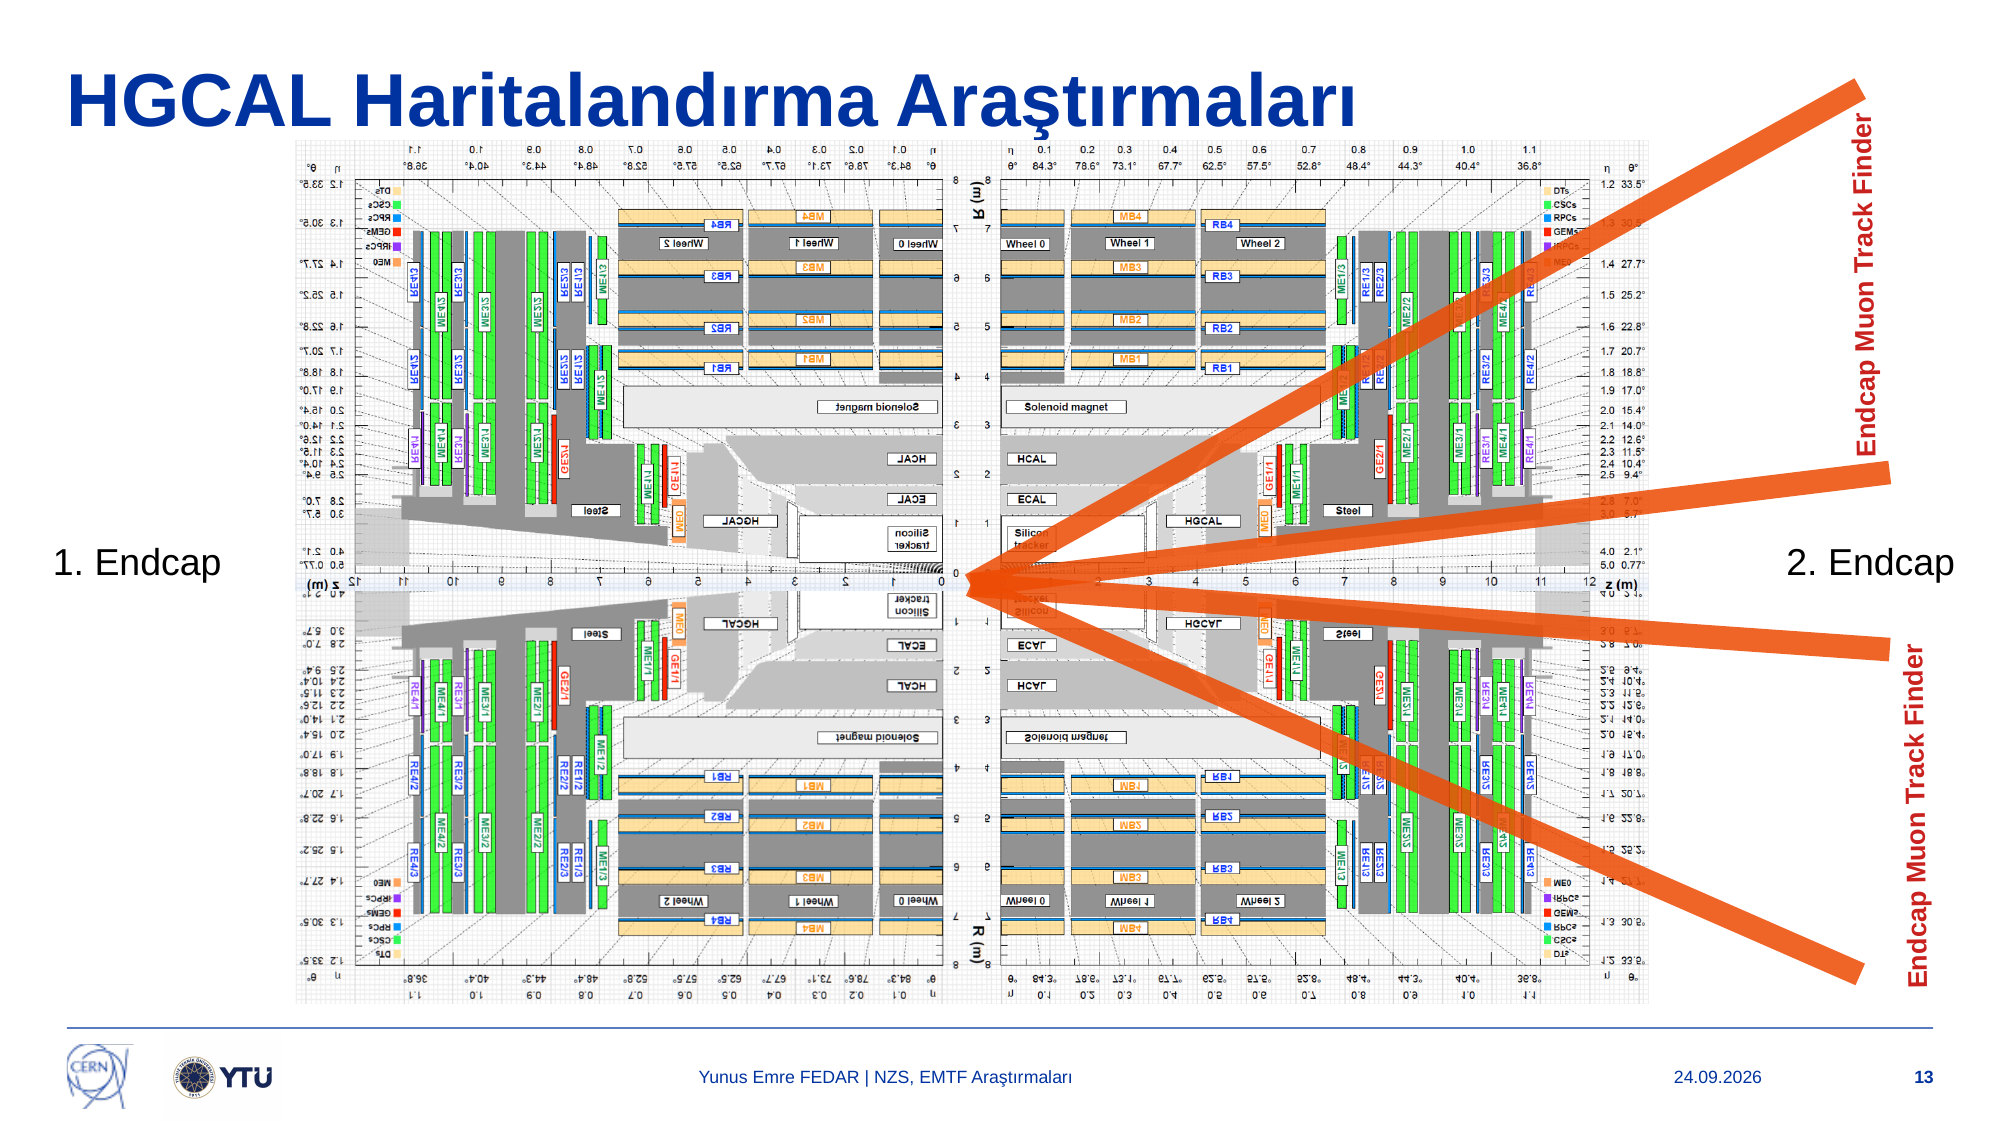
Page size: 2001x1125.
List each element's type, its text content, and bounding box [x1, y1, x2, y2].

slide_number 24.12.2024 [1496, 1046, 1762, 1107]
text_box Yunus Emre FEDAR | NZS, EMTF Araştırmaları [698, 1046, 1402, 1107]
slide_number <number> [1822, 1046, 1934, 1107]
picture [1101, 514, 1649, 620]
text_box Endcap Muon Track Finder [1838, 93, 1920, 472]
text_box 2. Endcap [1771, 533, 1970, 591]
picture [1042, 602, 1649, 868]
picture [1033, 221, 1649, 565]
picture [163, 1033, 282, 1123]
title HGCAL Haritalandırma Araştırmaları [66, 61, 1933, 237]
picture [295, 140, 1649, 1004]
title HGCAL Haritalandırma Araştırmaları [1649, 116, 1840, 237]
text_box Endcap Muon Track Finder [1889, 625, 1971, 1004]
text_box 1. Endcap [38, 533, 237, 591]
